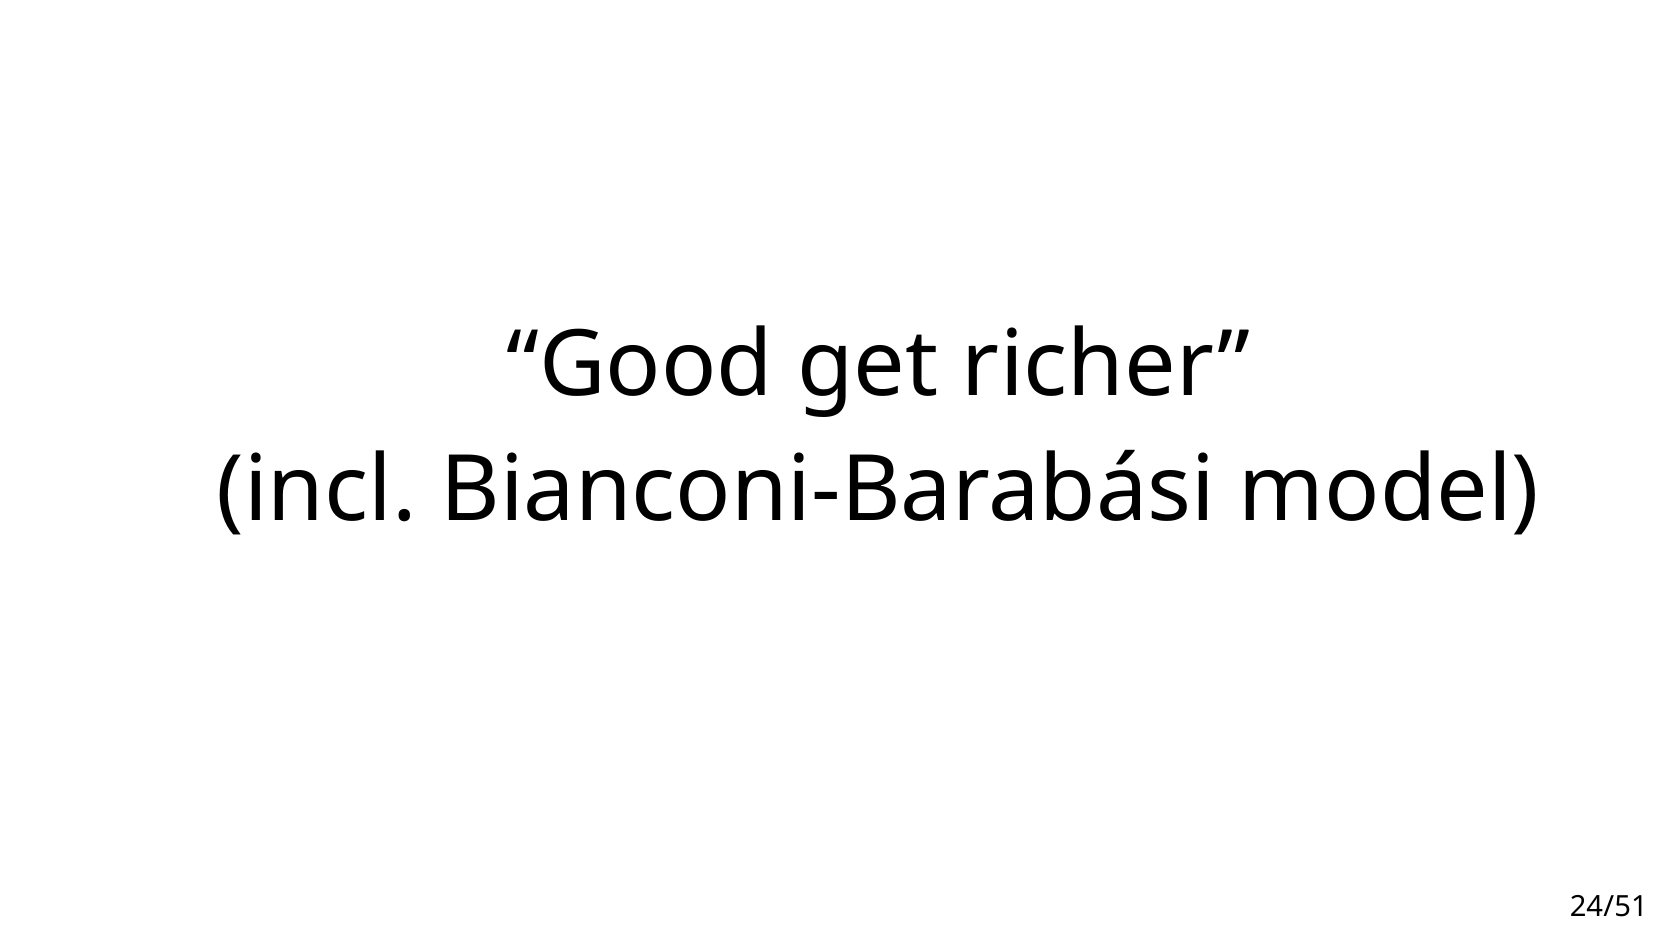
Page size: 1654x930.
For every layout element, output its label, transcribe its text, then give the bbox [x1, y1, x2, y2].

title “Good get richer” (incl. Bianconi-Barabási model) [134, 293, 1623, 552]
